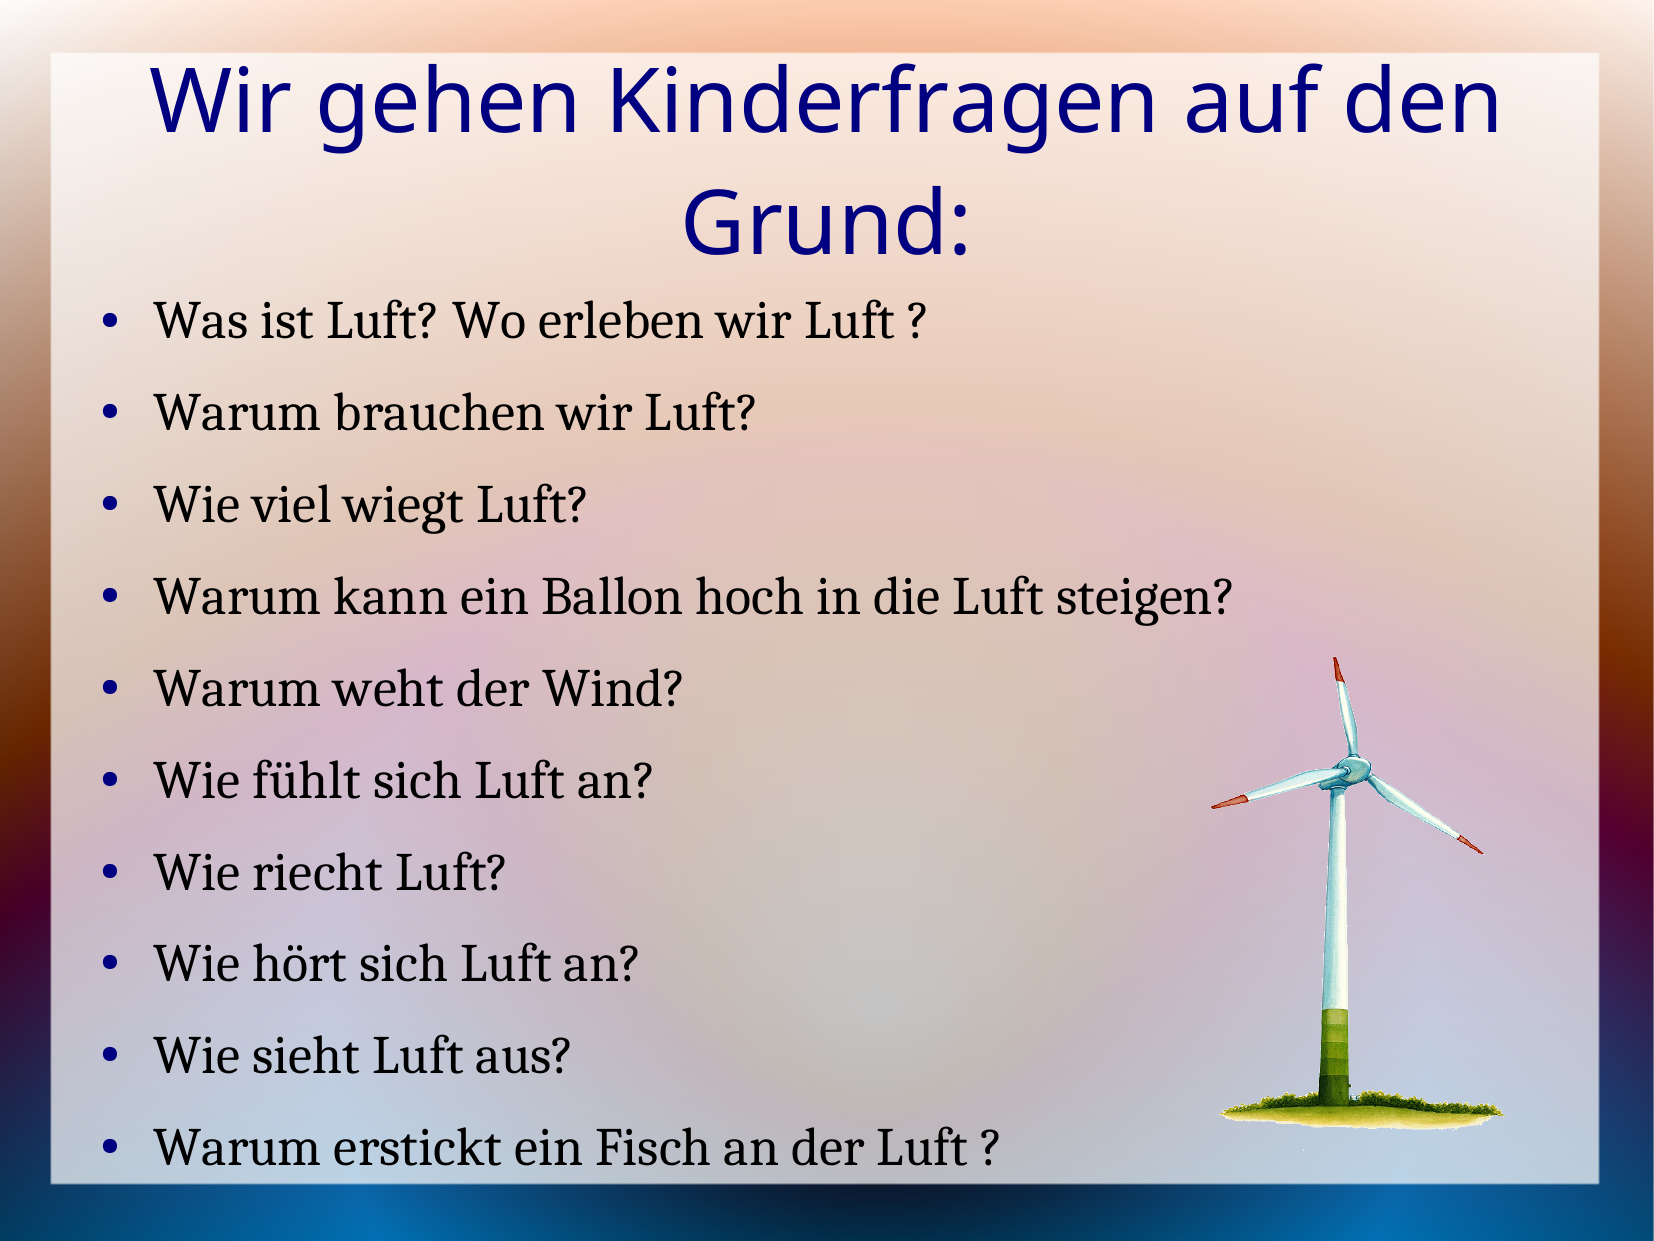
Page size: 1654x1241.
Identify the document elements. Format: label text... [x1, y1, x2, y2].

picture [0, 0, 1654, 1241]
title Wir gehen Kinderfragen auf den Grund: [82, 55, 1571, 263]
list Was ist Luft? Wo erleben wir Luft ? Warum brauchen wir Luft? Wie viel wiegt Luft? Warum kann ein Ballon hoch in die Luft steigen? Warum weht der Wind? Wie fühlt sich Luft an? Wie riecht Luft? Wie hört sich Luft an? Wie sieht Luft aus? Warum erstickt ein Fisch an der Luft ? [82, 290, 1571, 1191]
